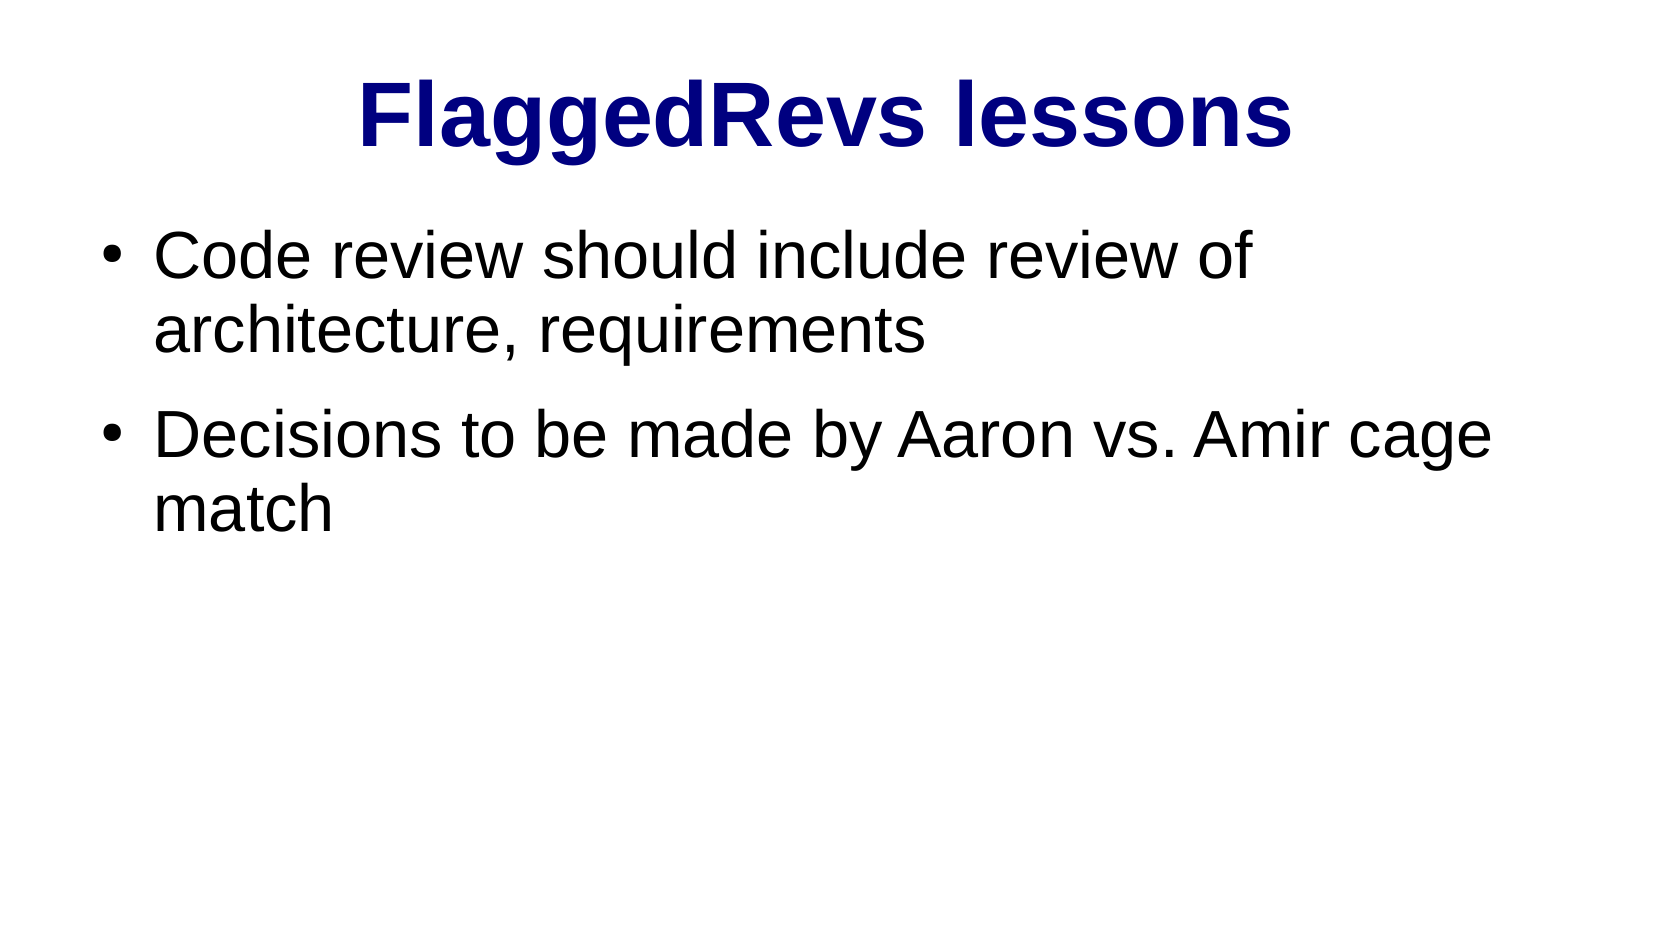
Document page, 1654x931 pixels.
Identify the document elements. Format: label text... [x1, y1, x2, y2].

title FlaggedRevs lessons [82, 37, 1571, 193]
list Code review should include review of architecture, requirements Decisions to be made by Aaron vs. Amir cage match [82, 217, 1571, 758]
